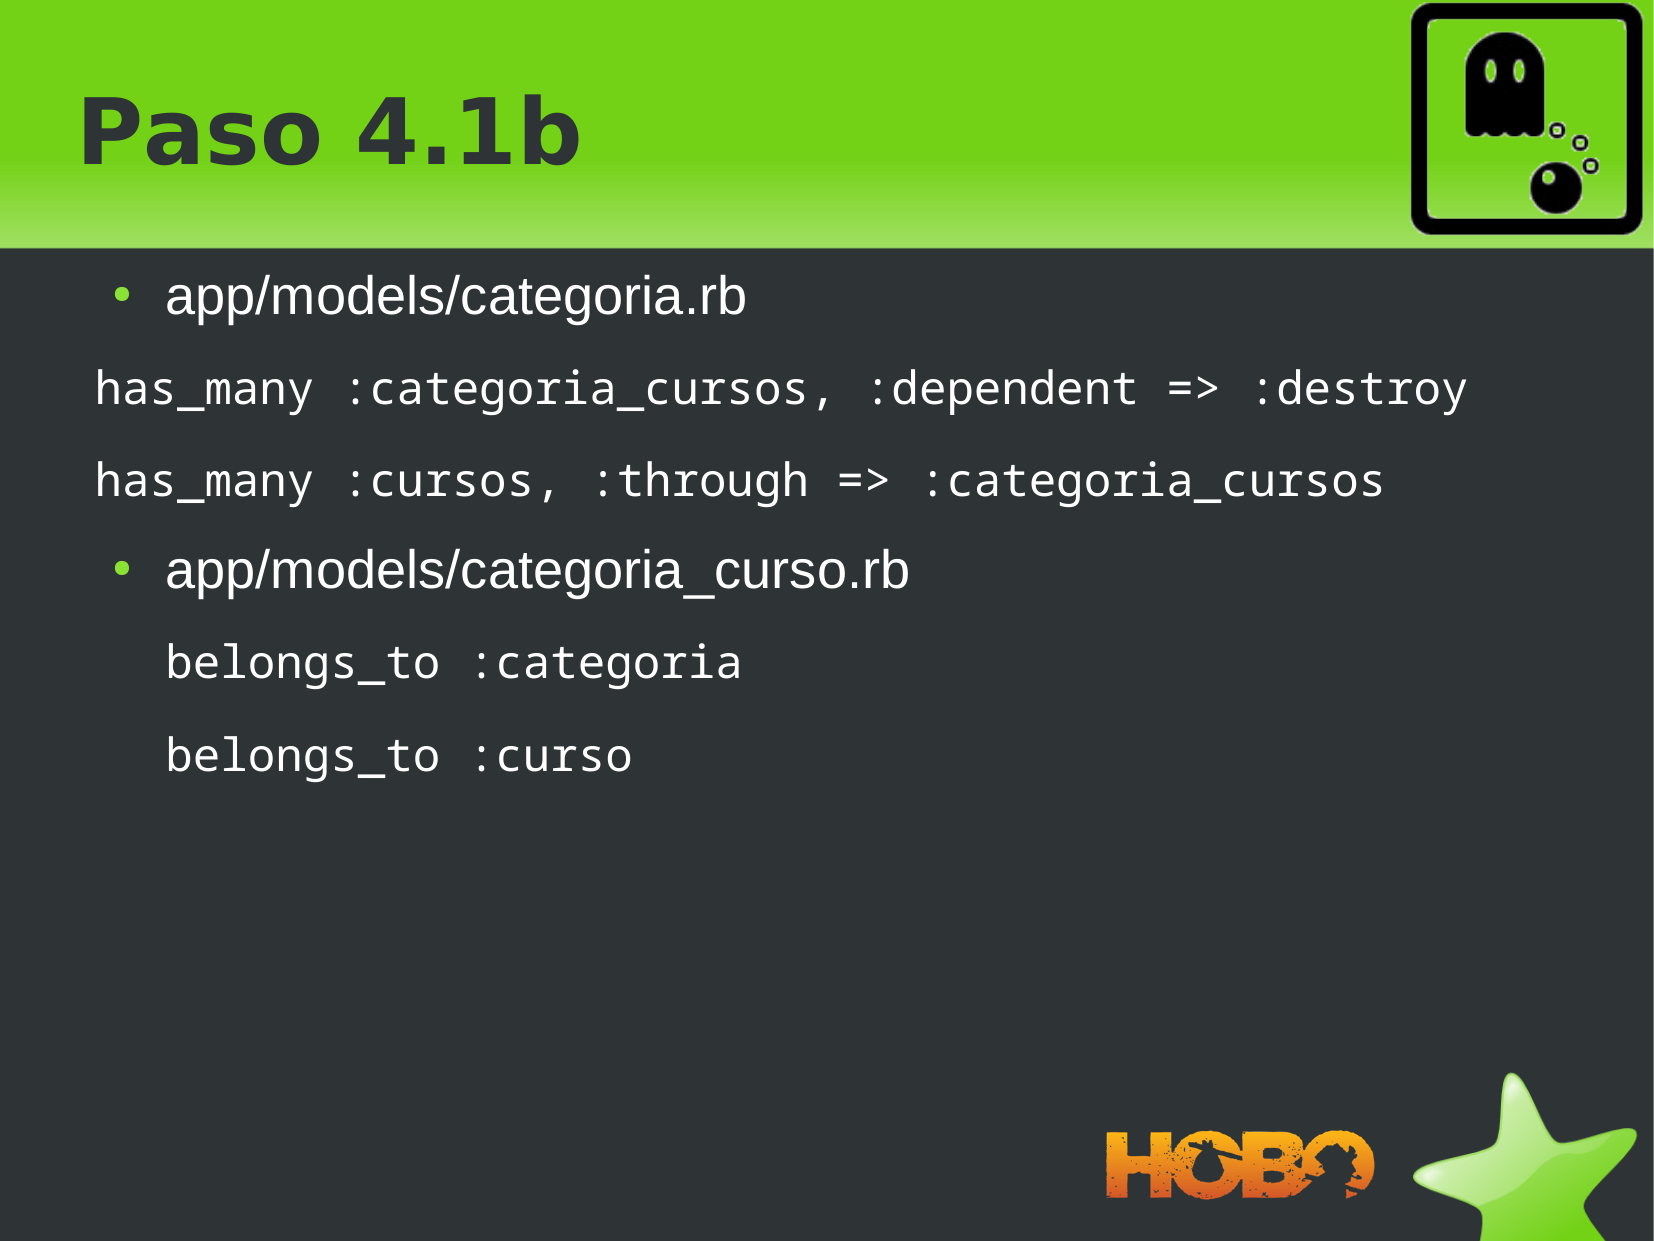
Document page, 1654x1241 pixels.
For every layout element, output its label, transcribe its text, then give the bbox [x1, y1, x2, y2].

picture [0, 0, 1654, 1241]
list app/models/categoria.rb has_many :categoria_cursos, :dependent => :destroy has_many :cursos, :through => :categoria_cursos app/models/categoria_curso.rb belongs_to :categoria belongs_to :curso [76, 265, 1565, 1070]
title Paso 4.1b [76, 36, 1565, 229]
